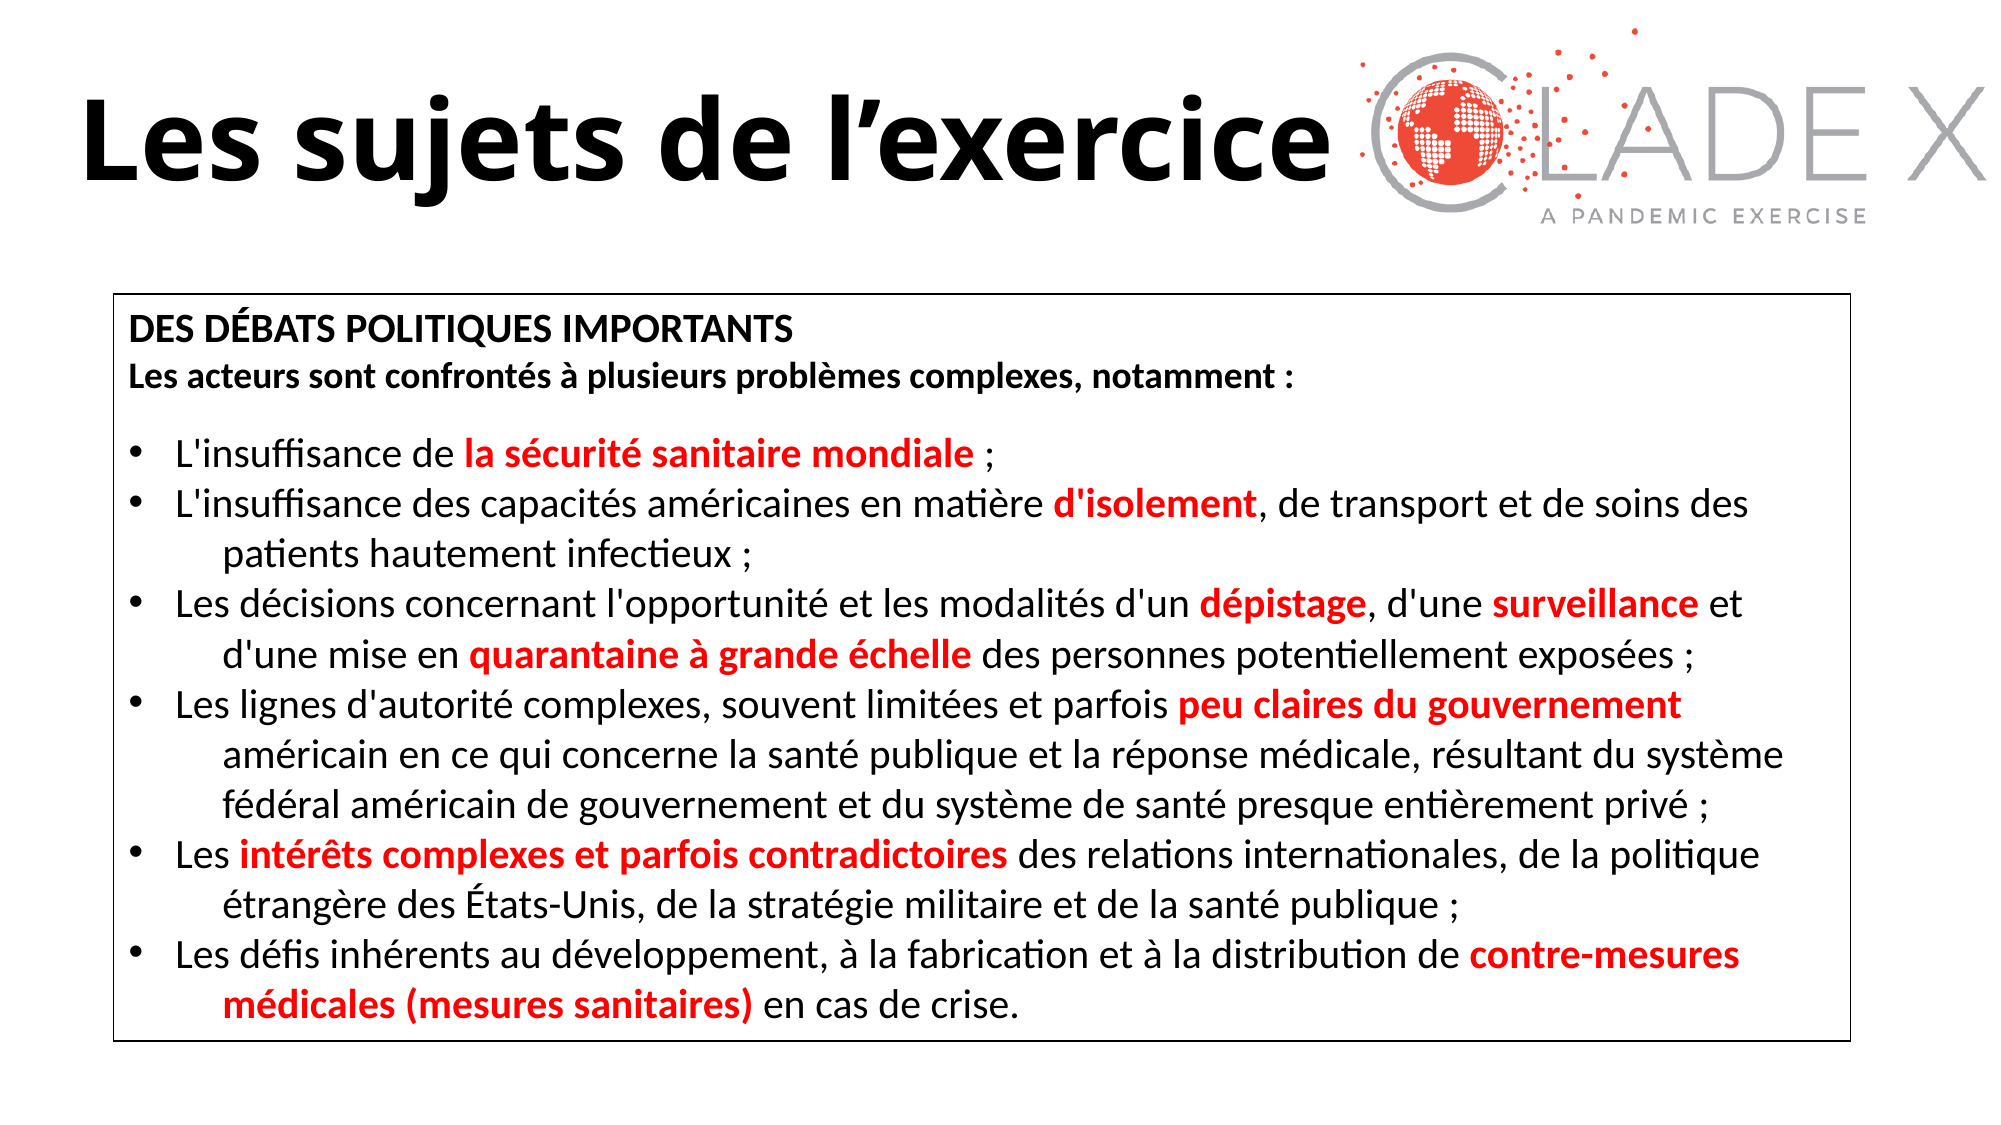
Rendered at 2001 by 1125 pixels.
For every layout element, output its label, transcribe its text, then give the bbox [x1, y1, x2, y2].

picture [1345, 9, 2000, 243]
text_box DES DÉBATS POLITIQUES IMPORTANTS Les acteurs sont confrontés à plusieurs problèmes complexes, notamment : L'insuffisance de la sécurité sanitaire mondiale ; L'insuffisance des capacités américaines en matière d'isolement, de transport et de soins des patients hautement infectieux ; Les décisions concernant l'opportunité et les modalités d'un dépistage, d'une surveillance et d'une mise en quarantaine à grande échelle des personnes potentiellement exposées ; Les lignes d'autorité complexes, souvent limitées et parfois peu claires du gouvernement américain en ce qui concerne la santé publique et la réponse médicale, résultant du système fédéral américain de gouvernement et du système de santé presque entièrement privé ; Les intérêts complexes et parfois contradictoires des relations internationales, de la politique étrangère des États-Unis, de la stratégie militaire et de la santé publique ; Les défis inhérents au développement, à la fabrication et à la distribution de contre-mesures médicales (mesures sanitaires) en cas de crise. [113, 293, 1851, 1042]
text_box Les sujets de l’exercice [62, 60, 1965, 349]
